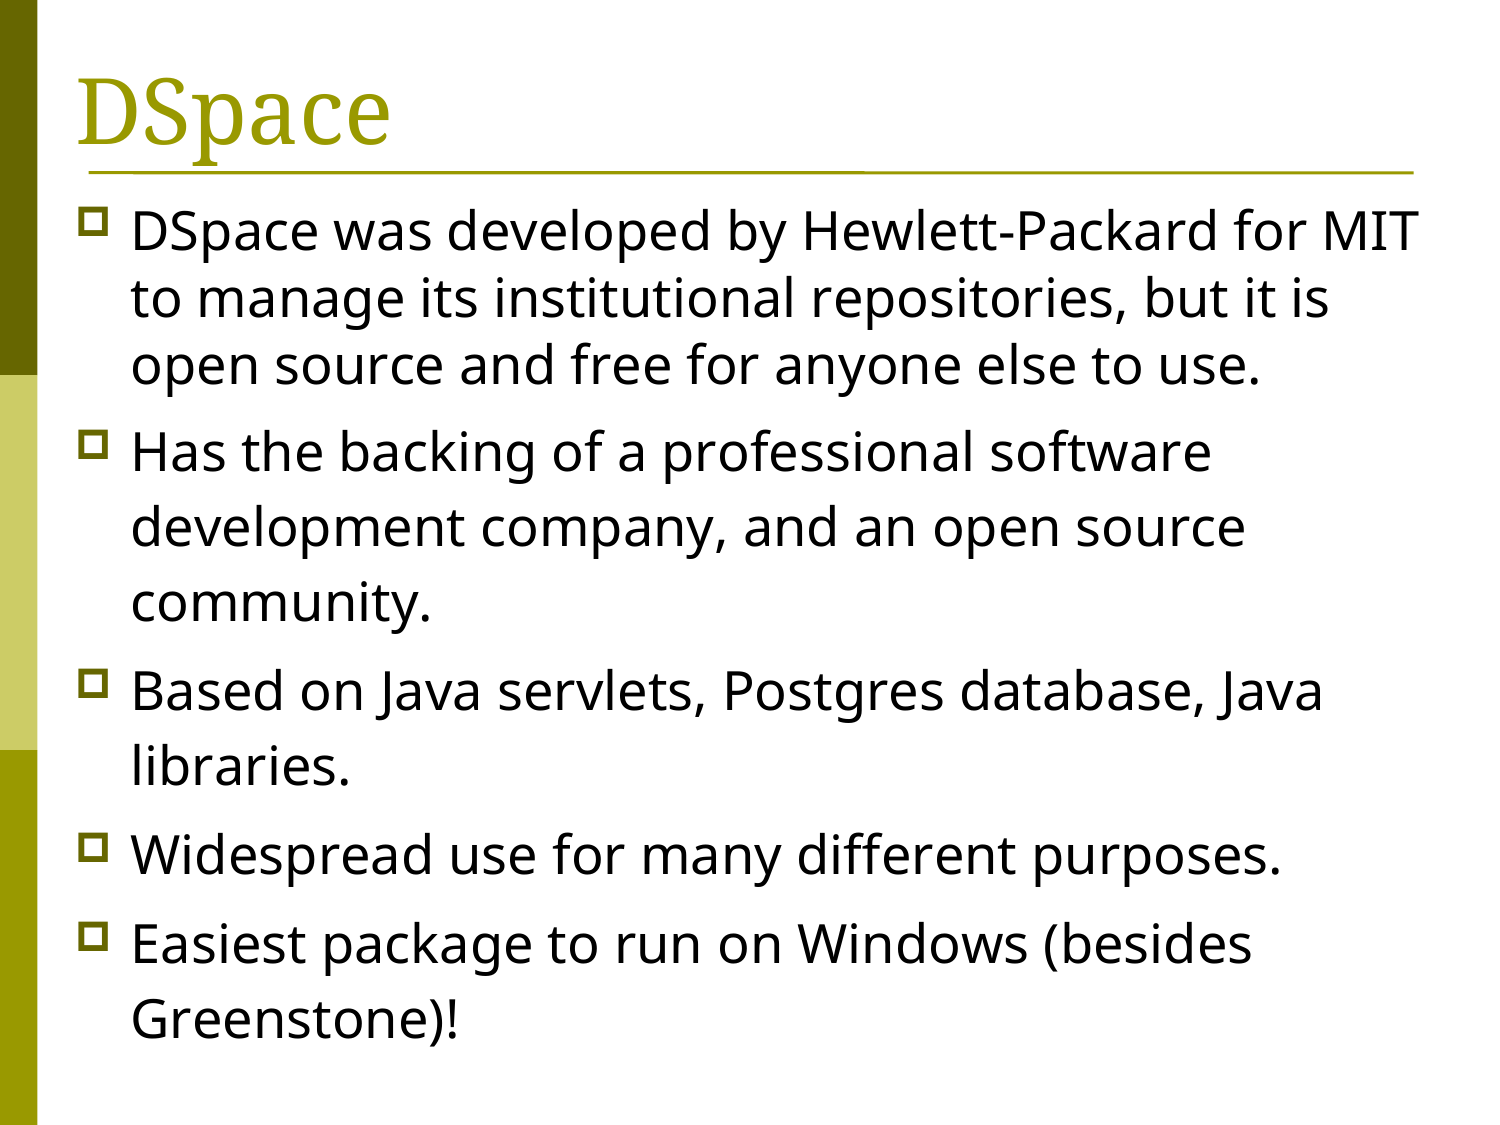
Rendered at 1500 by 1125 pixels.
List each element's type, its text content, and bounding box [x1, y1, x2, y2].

list DSpace was developed by Hewlett-Packard for MIT to manage its institutional repositories, but it is open source and free for anyone else to use. Has the backing of a professional software development company, and an open source community. Based on Java servlets, Postgres database, Java libraries. Widespread use for many different purposes. Easiest package to run on Windows (besides Greenstone)! [75, 196, 1426, 1025]
title DSpace [75, 52, 1426, 166]
